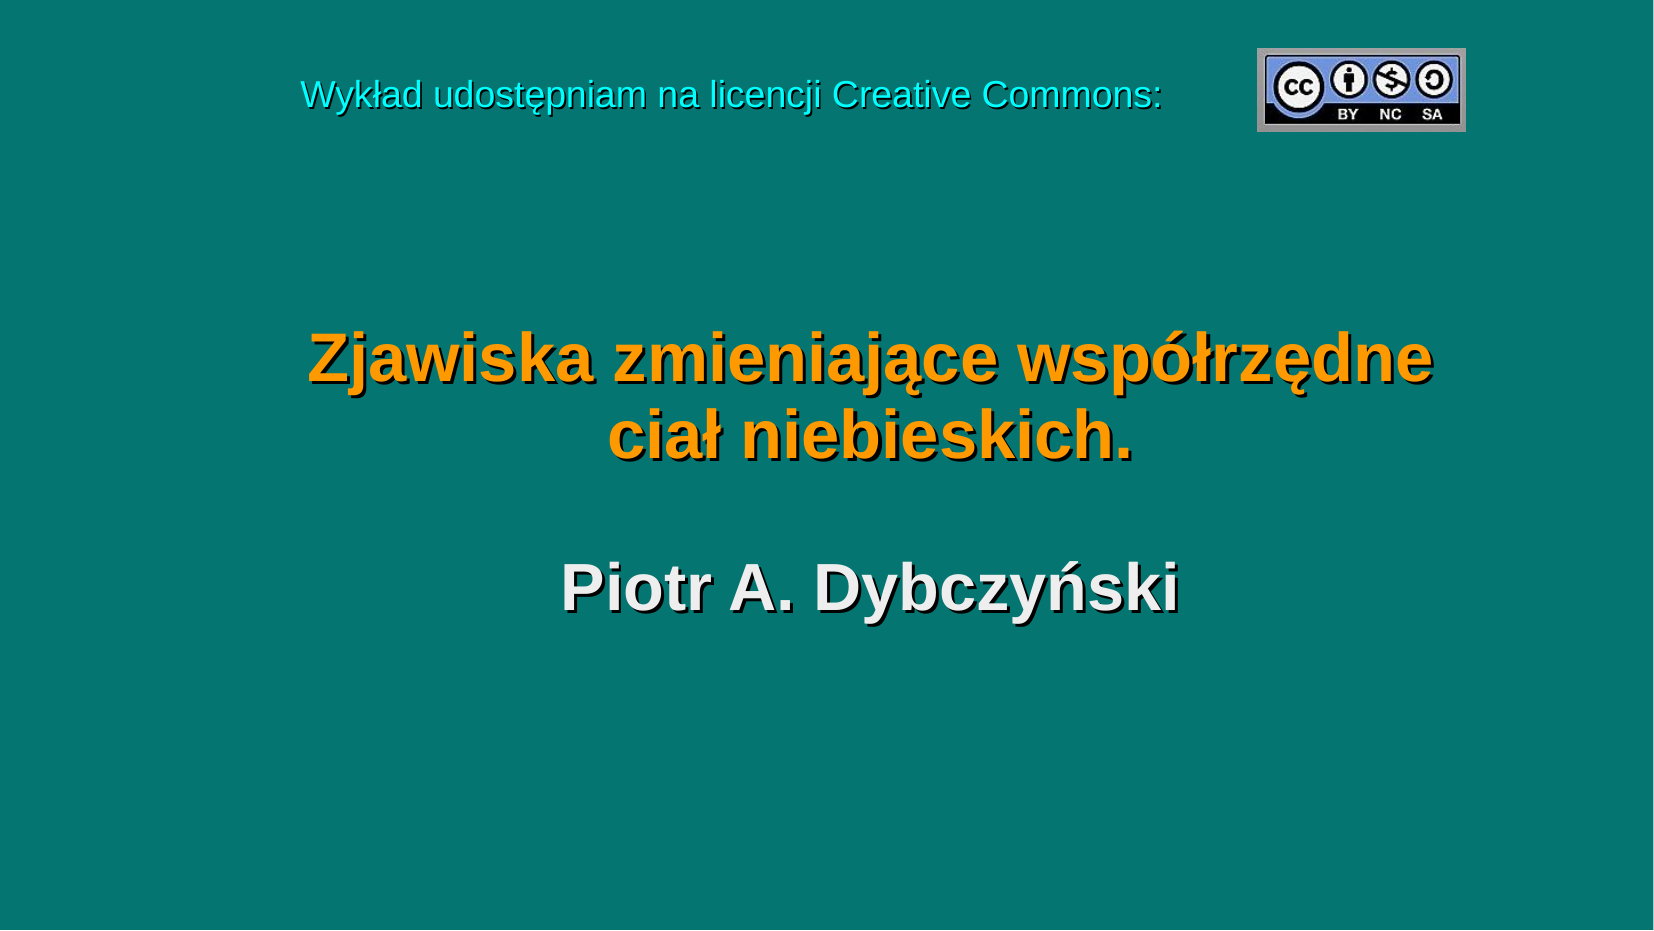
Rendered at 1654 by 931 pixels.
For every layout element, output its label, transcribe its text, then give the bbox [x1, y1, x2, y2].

picture [1257, 48, 1466, 132]
title Zjawiska zmieniające współrzędne ciał niebieskich. Piotr A. Dybczyński [250, 319, 1491, 625]
text_box Wykład udostępniam na licencji Creative Commons: [300, 52, 1177, 137]
